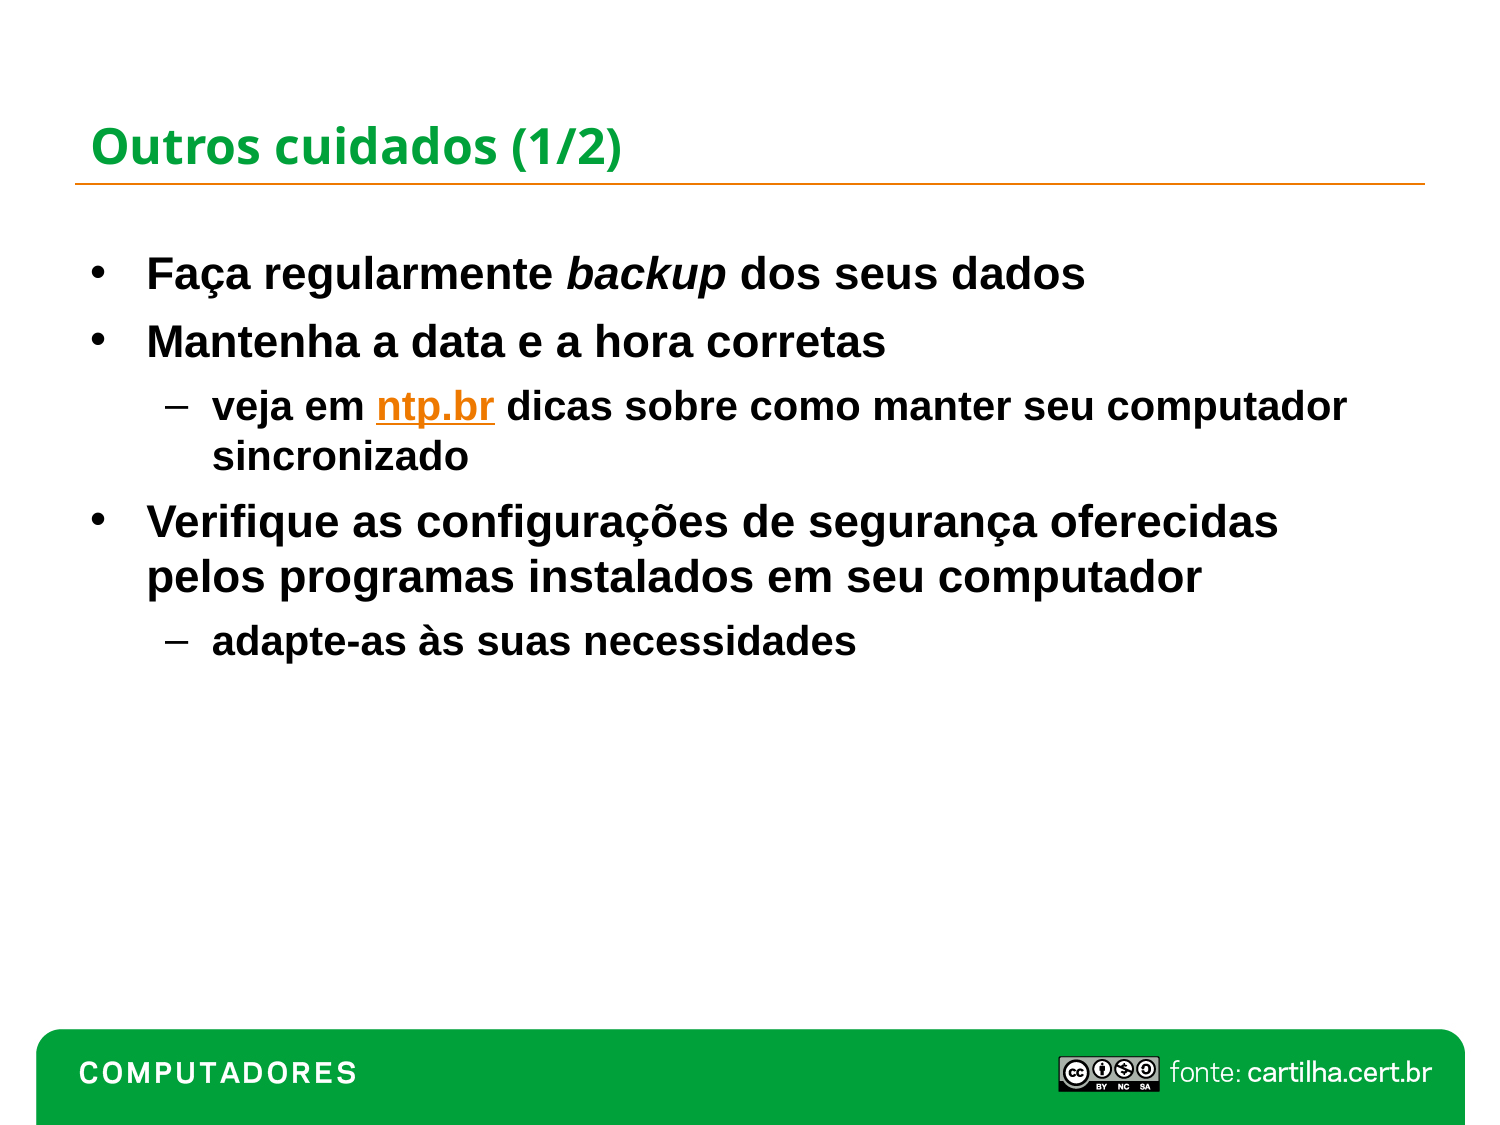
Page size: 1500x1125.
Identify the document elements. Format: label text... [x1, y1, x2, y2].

title Outros cuidados (1/2) [75, 54, 1425, 182]
list Faça regularmente backup dos seus dados Mantenha a data e a hora corretas veja em ntp.br dicas sobre como manter seu computador sincronizado Verifique as configurações de segurança oferecidas pelos programas instalados em seu computador adapte-as às suas necessidades [75, 236, 1425, 979]
picture [0, 0, 1500, 1125]
